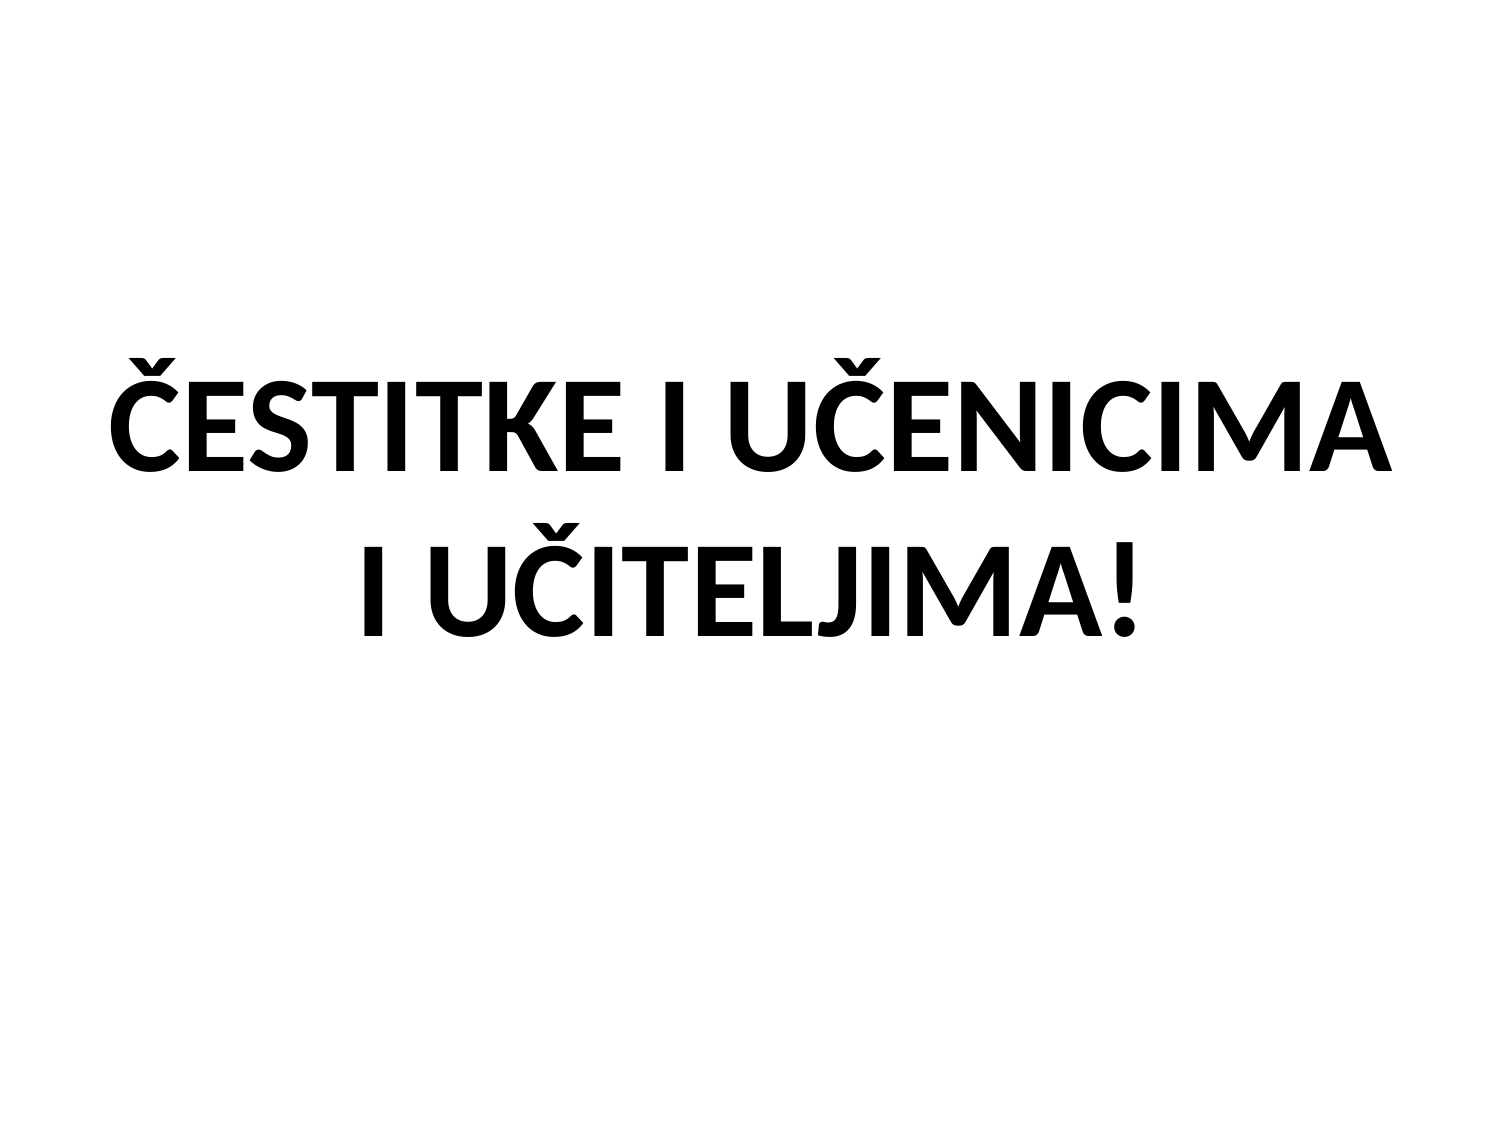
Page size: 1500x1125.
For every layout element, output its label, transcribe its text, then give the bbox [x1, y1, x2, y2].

list ČESTITKE I UČENICIMA I UČITELJIMA! [76, 326, 1427, 769]
